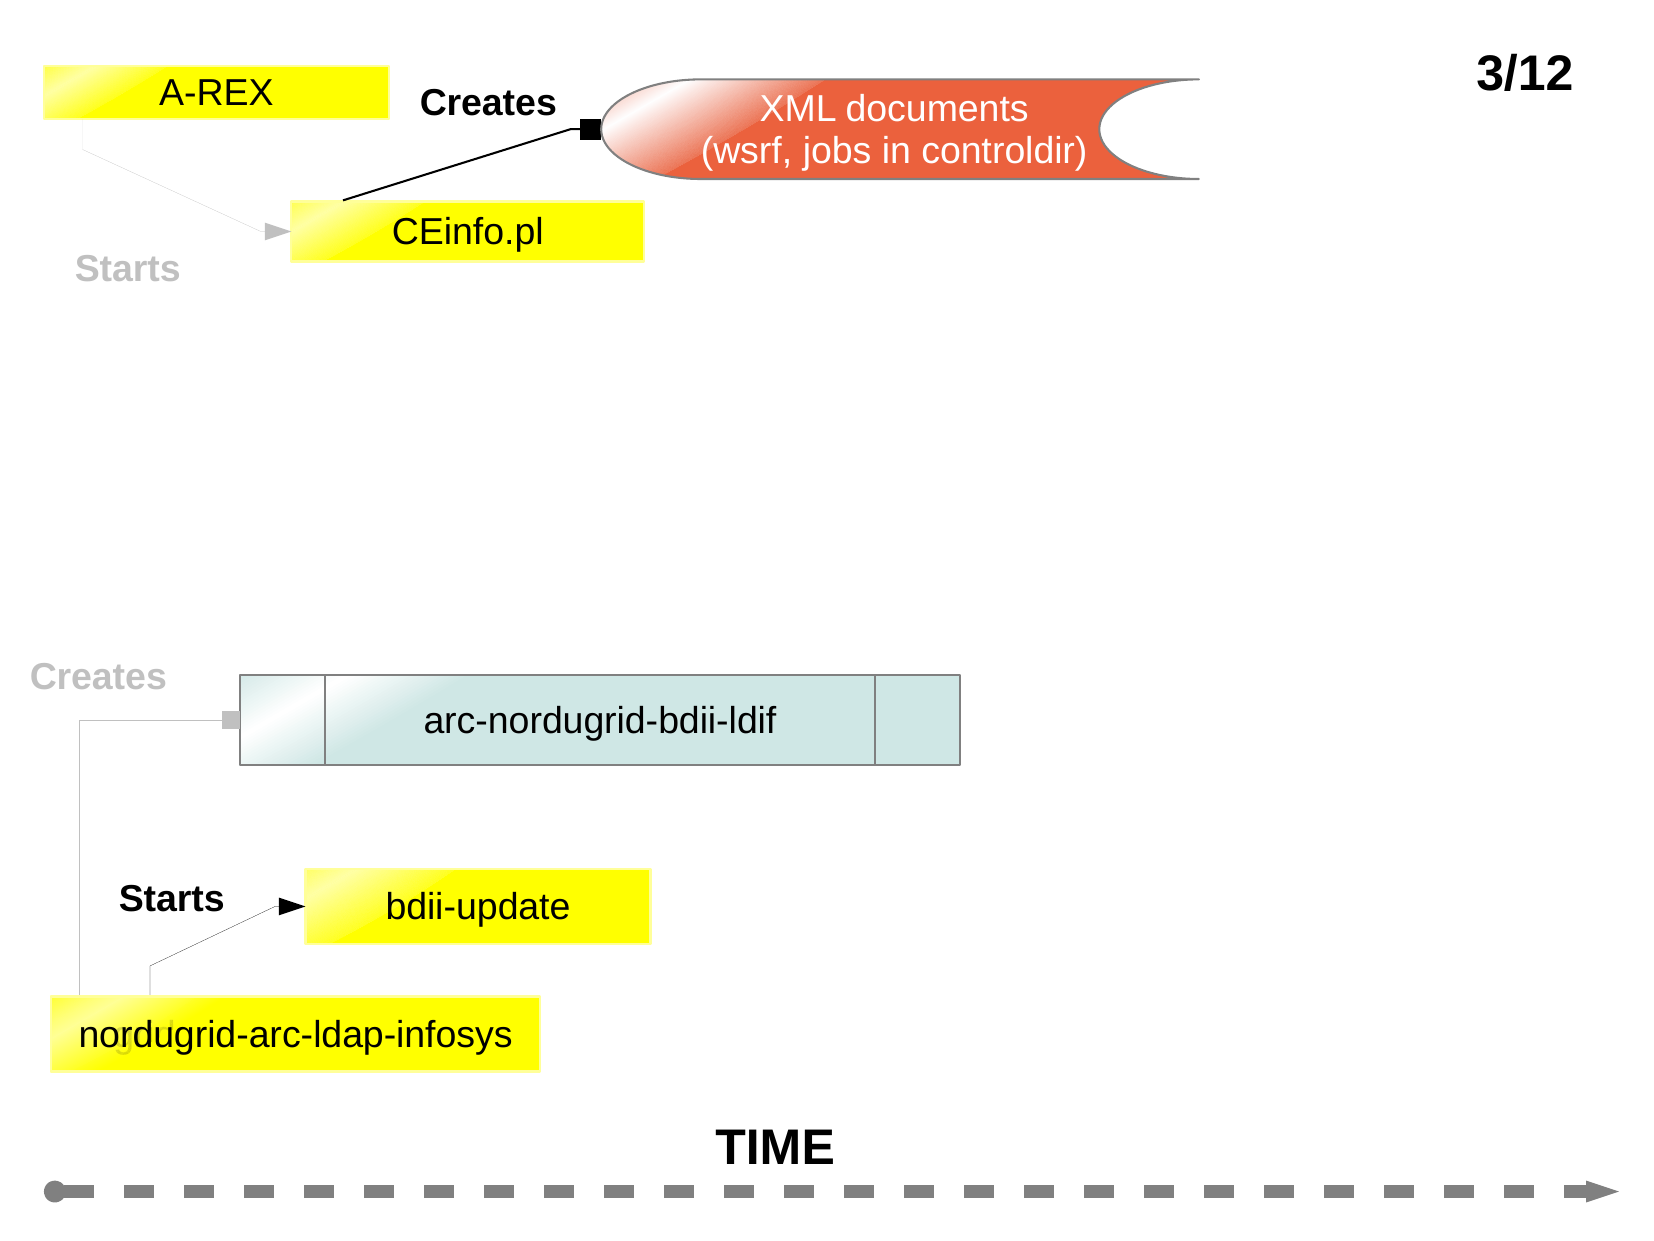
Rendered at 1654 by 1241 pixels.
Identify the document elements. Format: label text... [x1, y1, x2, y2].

text_box arc-nordugrid-bdii-ldif [240, 675, 960, 766]
text_box nordugrid-arc-ldap-infosys [51, 996, 540, 1072]
text_box XML documents (wsrf, jobs in controldir) [601, 79, 1199, 179]
text_box CEinfo.pl [291, 201, 644, 262]
text_box Starts [60, 240, 316, 297]
text_box Starts [104, 870, 270, 927]
text_box bdii-update [305, 868, 651, 944]
text_box Creates [15, 648, 241, 706]
text_box A-REX [43, 66, 389, 119]
text_box Creates [405, 74, 631, 132]
